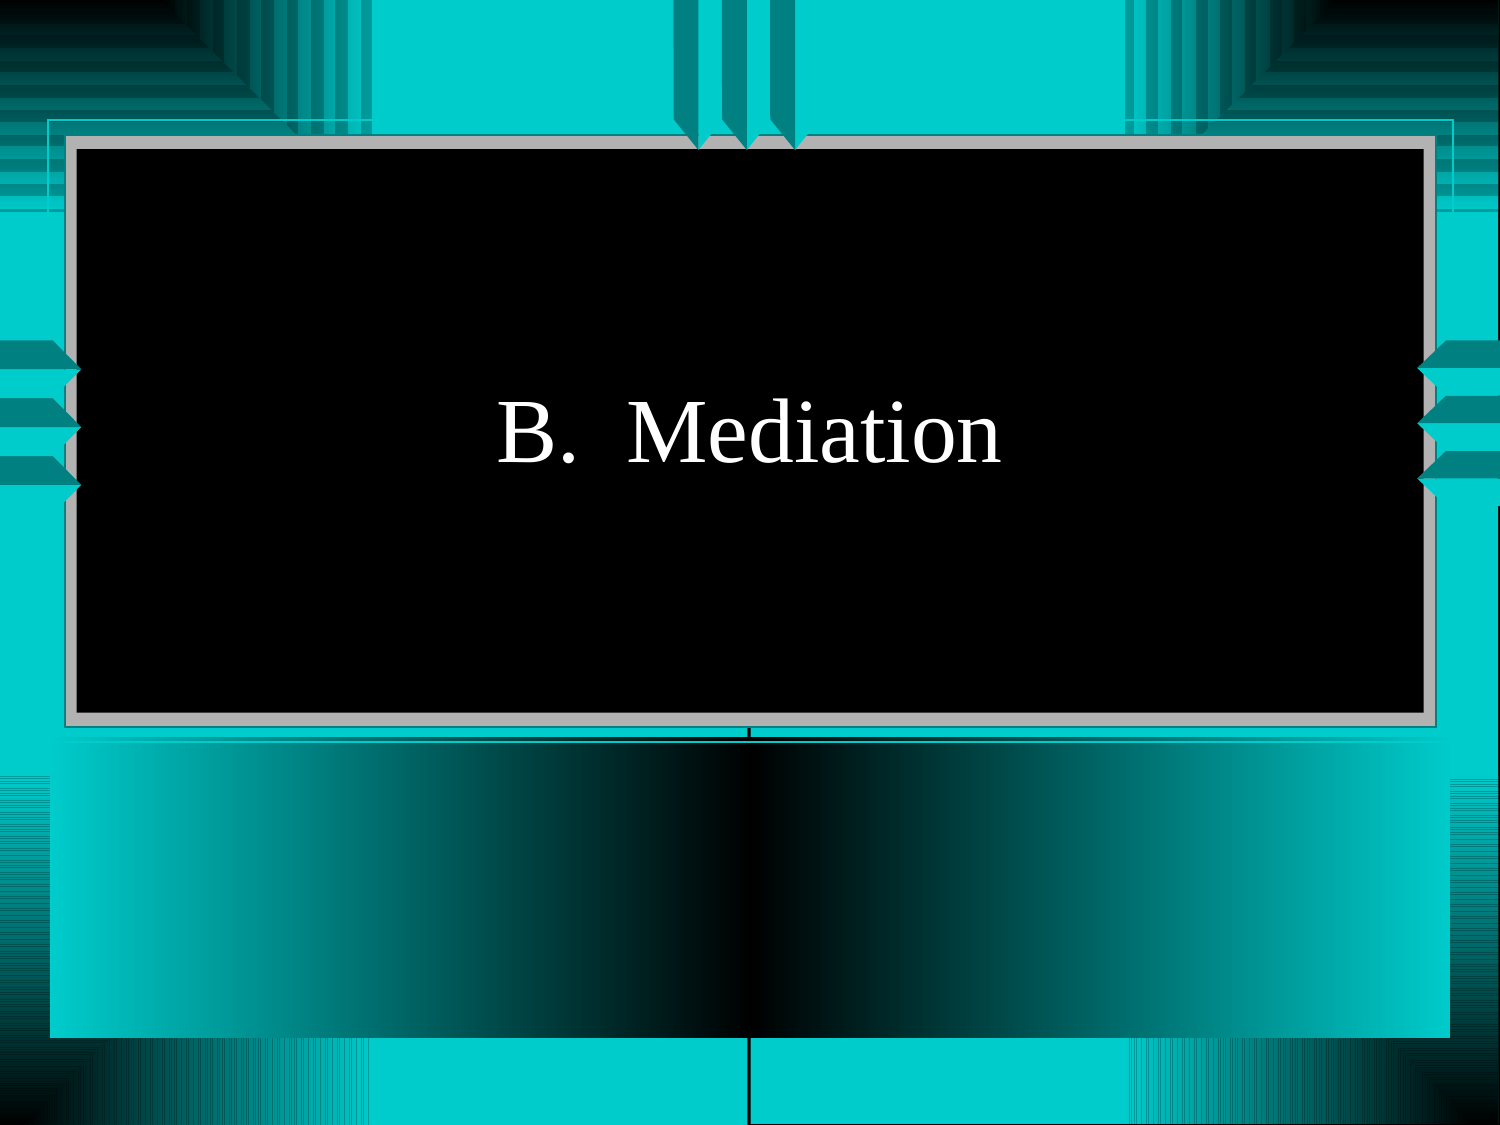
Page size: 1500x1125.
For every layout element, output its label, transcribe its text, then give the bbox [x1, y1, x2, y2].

title B. Mediation [112, 337, 1388, 526]
